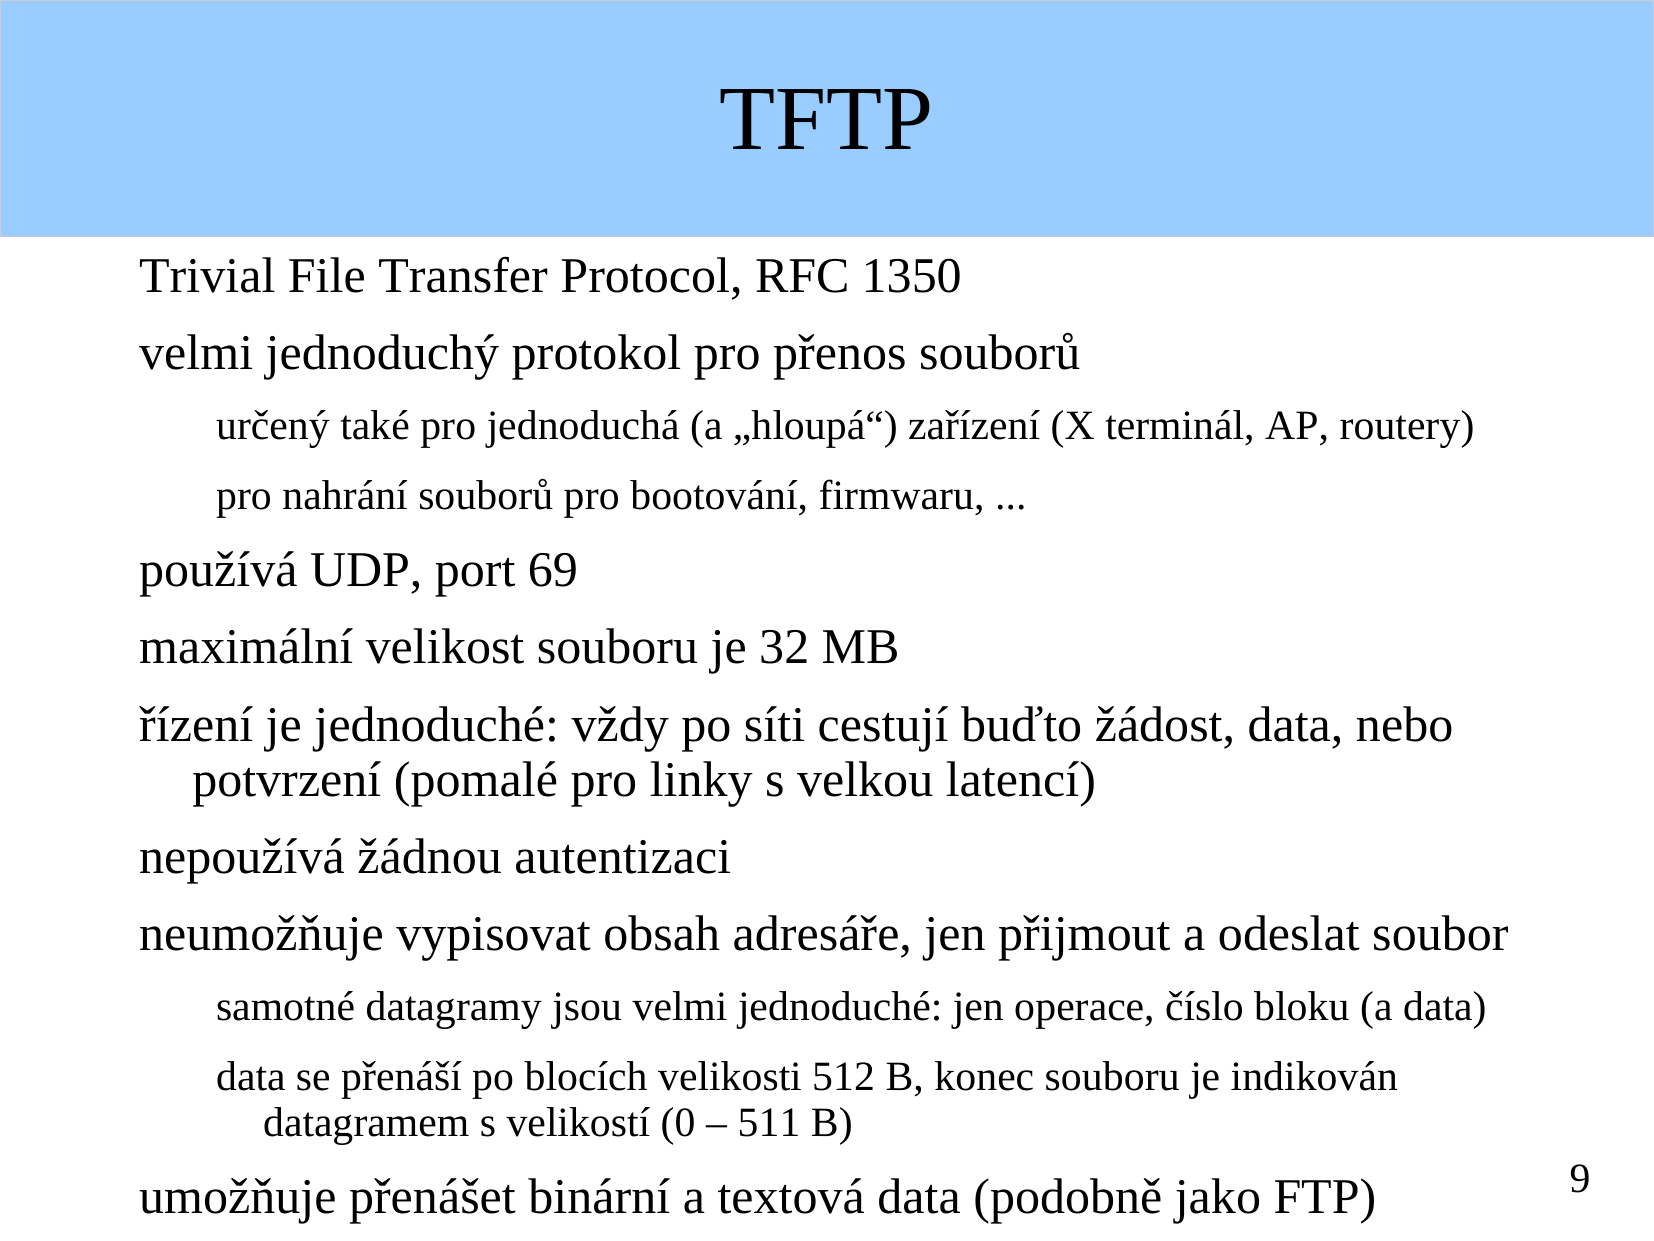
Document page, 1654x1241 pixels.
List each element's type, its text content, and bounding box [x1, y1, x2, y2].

list Trivial File Transfer Protocol, RFC 1350 velmi jednoduchý protokol pro přenos souborů určený také pro jednoduchá (a „hloupá“) zařízení (X terminál, AP, routery) pro nahrání souborů pro bootování, firmwaru, ... používá UDP, port 69 maximální velikost souboru je 32 MB řízení je jednoduché: vždy po síti cestují buďto žádost, data, nebo potvrzení (pomalé pro linky s velkou latencí) nepoužívá žádnou autentizaci neumožňuje vypisovat obsah adresáře, jen přijmout a odeslat soubor samotné datagramy jsou velmi jednoduché: jen operace, číslo bloku (a data) data se přenáší po blocích velikosti 512 B, konec souboru je indikován datagramem s velikostí (0 – 511 B) umožňuje přenášet binární a textová data (podobně jako FTP) [121, 248, 1565, 1225]
title TFTP [0, 0, 1654, 237]
